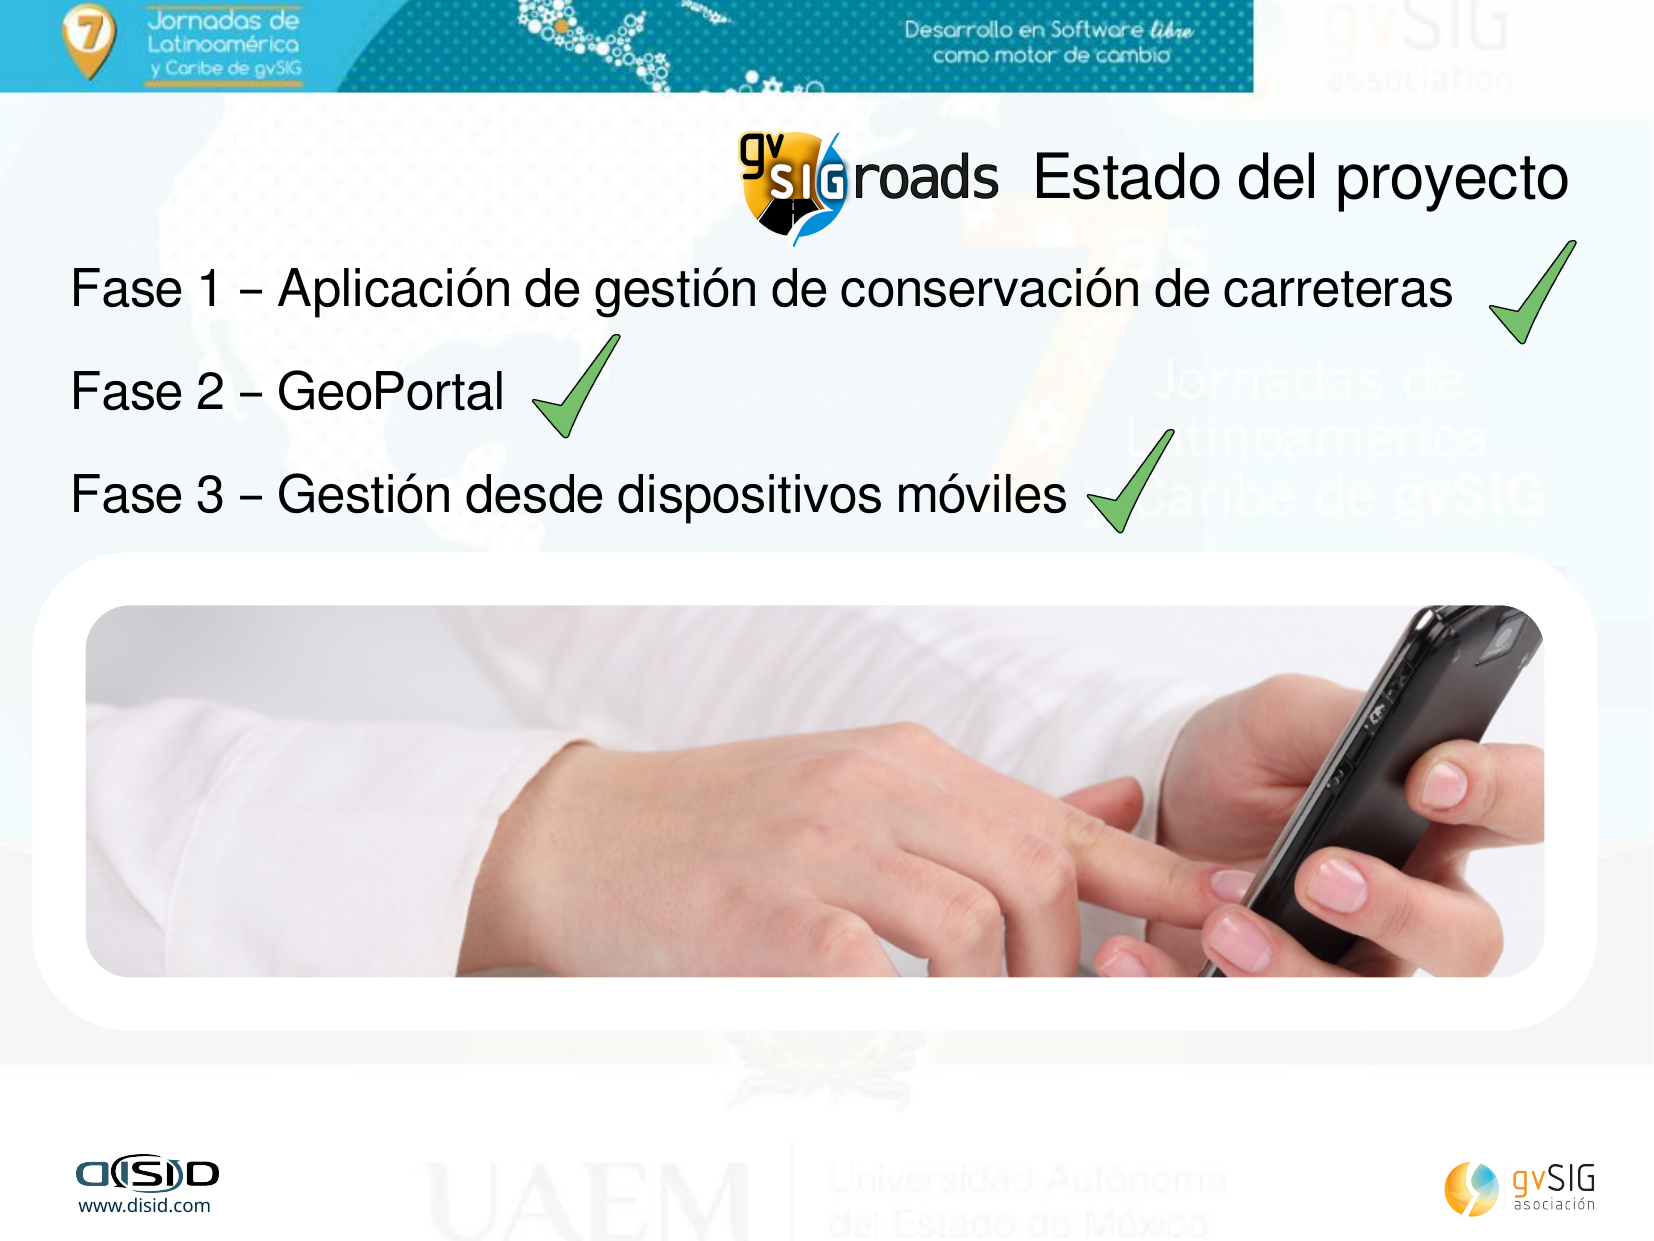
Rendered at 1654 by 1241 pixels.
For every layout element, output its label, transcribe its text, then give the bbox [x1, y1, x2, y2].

title Fase 1 – Aplicación de gestión de conservación de carreteras Fase 2 – GeoPortal Fase 3 – Gestión desde dispositivos móviles [70, 257, 1477, 793]
title Estado del proyecto [1015, 73, 1571, 257]
picture [0, 0, 1654, 1241]
